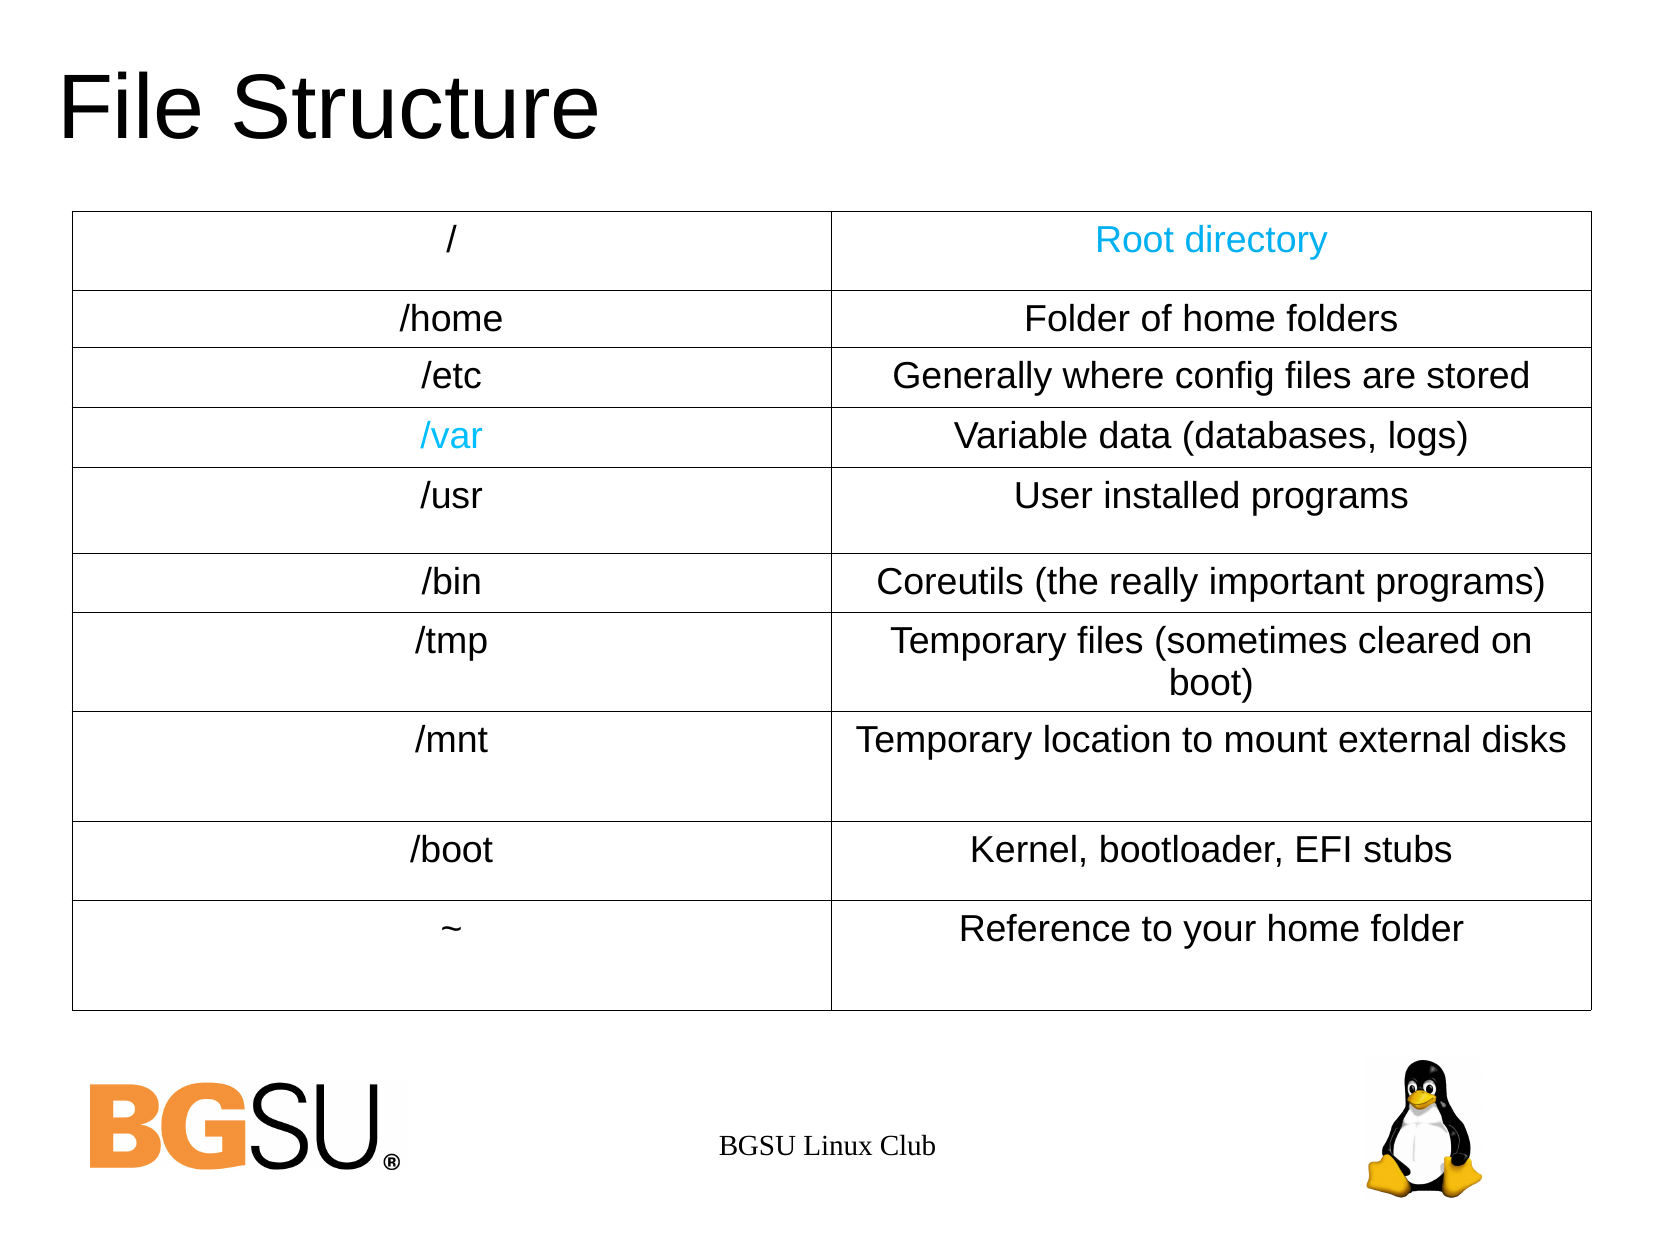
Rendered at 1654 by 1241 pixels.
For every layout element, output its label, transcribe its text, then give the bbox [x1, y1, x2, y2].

picture [1364, 1057, 1485, 1201]
table_cell Coreutils (the really important programs) [832, 554, 1591, 612]
table_cell /mnt [73, 712, 831, 821]
table_cell /home [73, 291, 831, 347]
table_cell /etc [73, 348, 831, 407]
table_cell /tmp [73, 613, 831, 711]
table_cell Variable data (databases, logs) [832, 408, 1591, 467]
table_cell Generally where config files are stored [832, 348, 1591, 407]
table_header / [73, 212, 831, 290]
table_cell /bin [73, 554, 831, 612]
table_cell Temporary files (sometimes cleared on boot) [832, 613, 1591, 711]
table_cell ~ [73, 901, 831, 1010]
table_cell /usr [73, 468, 831, 553]
footer BGSU Linux Club [565, 1129, 1090, 1216]
table_header Root directory [832, 212, 1591, 290]
table_cell /boot [73, 822, 831, 900]
table_cell Folder of home folders [832, 291, 1591, 347]
table_cell Kernel, bootloader, EFI stubs [832, 822, 1591, 900]
table_cell Temporary location to mount external disks [832, 712, 1591, 821]
title File Structure [57, 3, 1546, 211]
table_cell /var [73, 408, 831, 467]
picture [90, 1082, 409, 1170]
table_cell Reference to your home folder [832, 901, 1591, 1010]
table_cell User installed programs [832, 468, 1591, 553]
